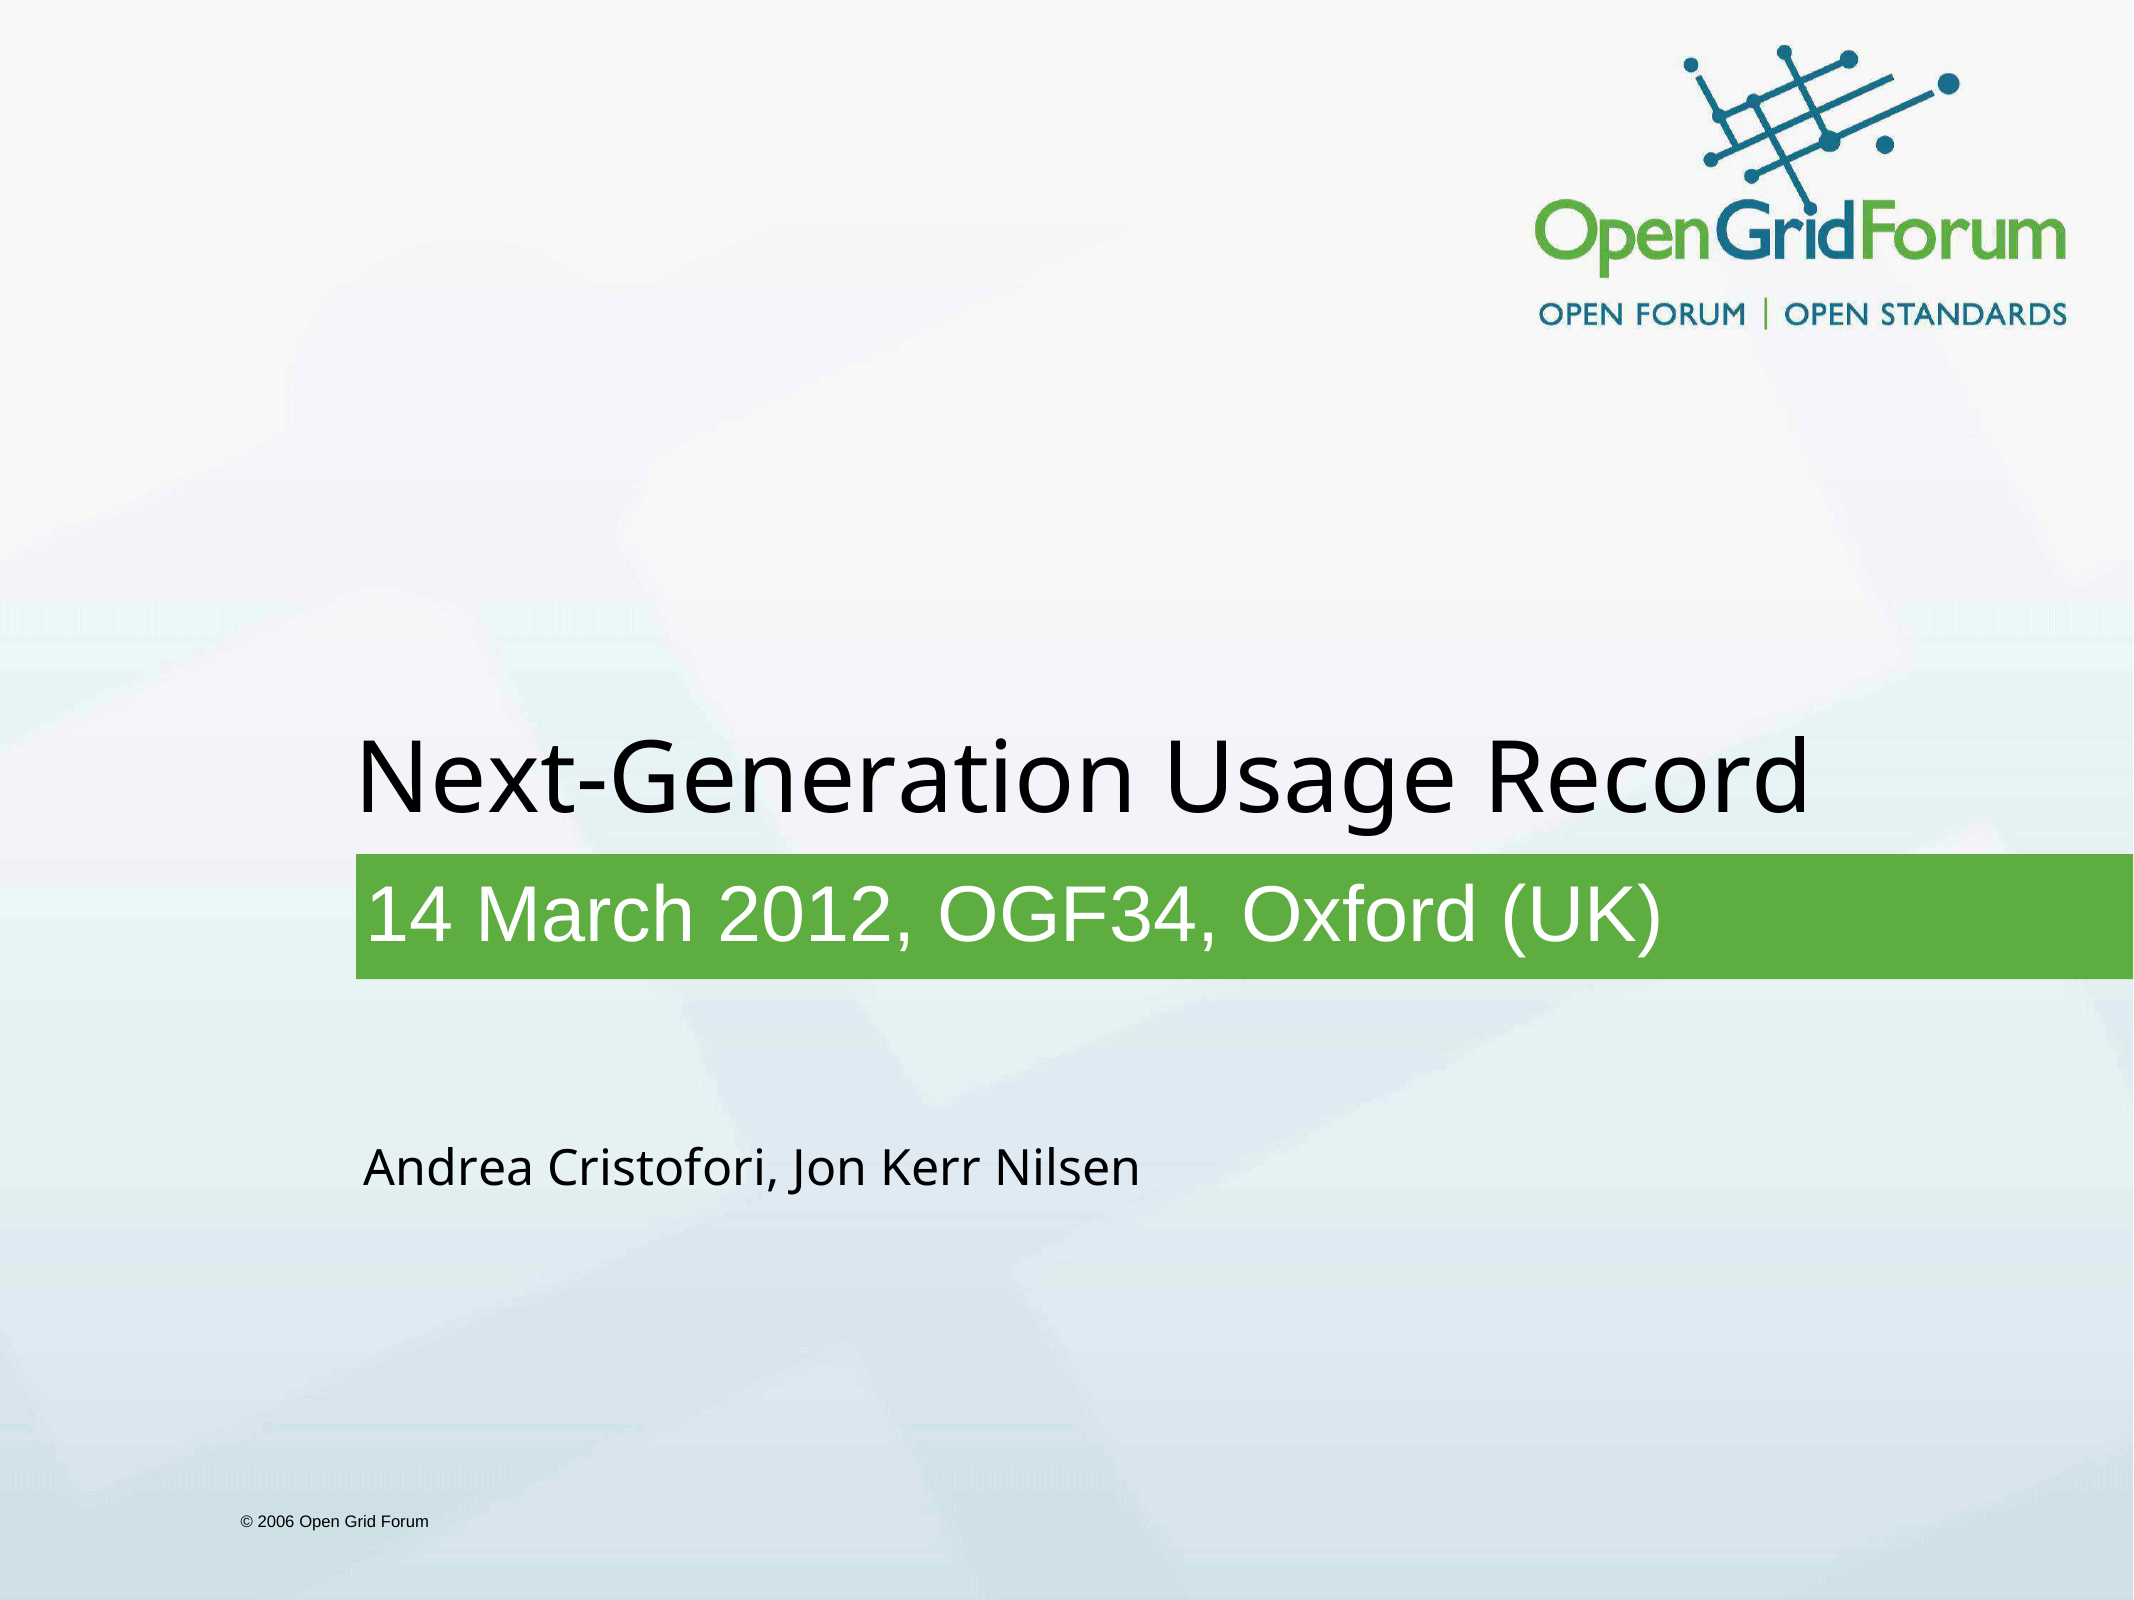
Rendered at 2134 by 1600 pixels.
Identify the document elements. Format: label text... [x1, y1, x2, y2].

list 14 March 2012, OGF34, Oxford (UK) [356, 854, 2134, 980]
title Next-Generation Usage Record [337, 639, 2134, 907]
text_box © 2006 Open Grid Forum [231, 1510, 555, 1546]
title Andrea Cristofori, Jon Kerr Nilsen [354, 1062, 1617, 1268]
picture [0, 0, 2134, 1600]
